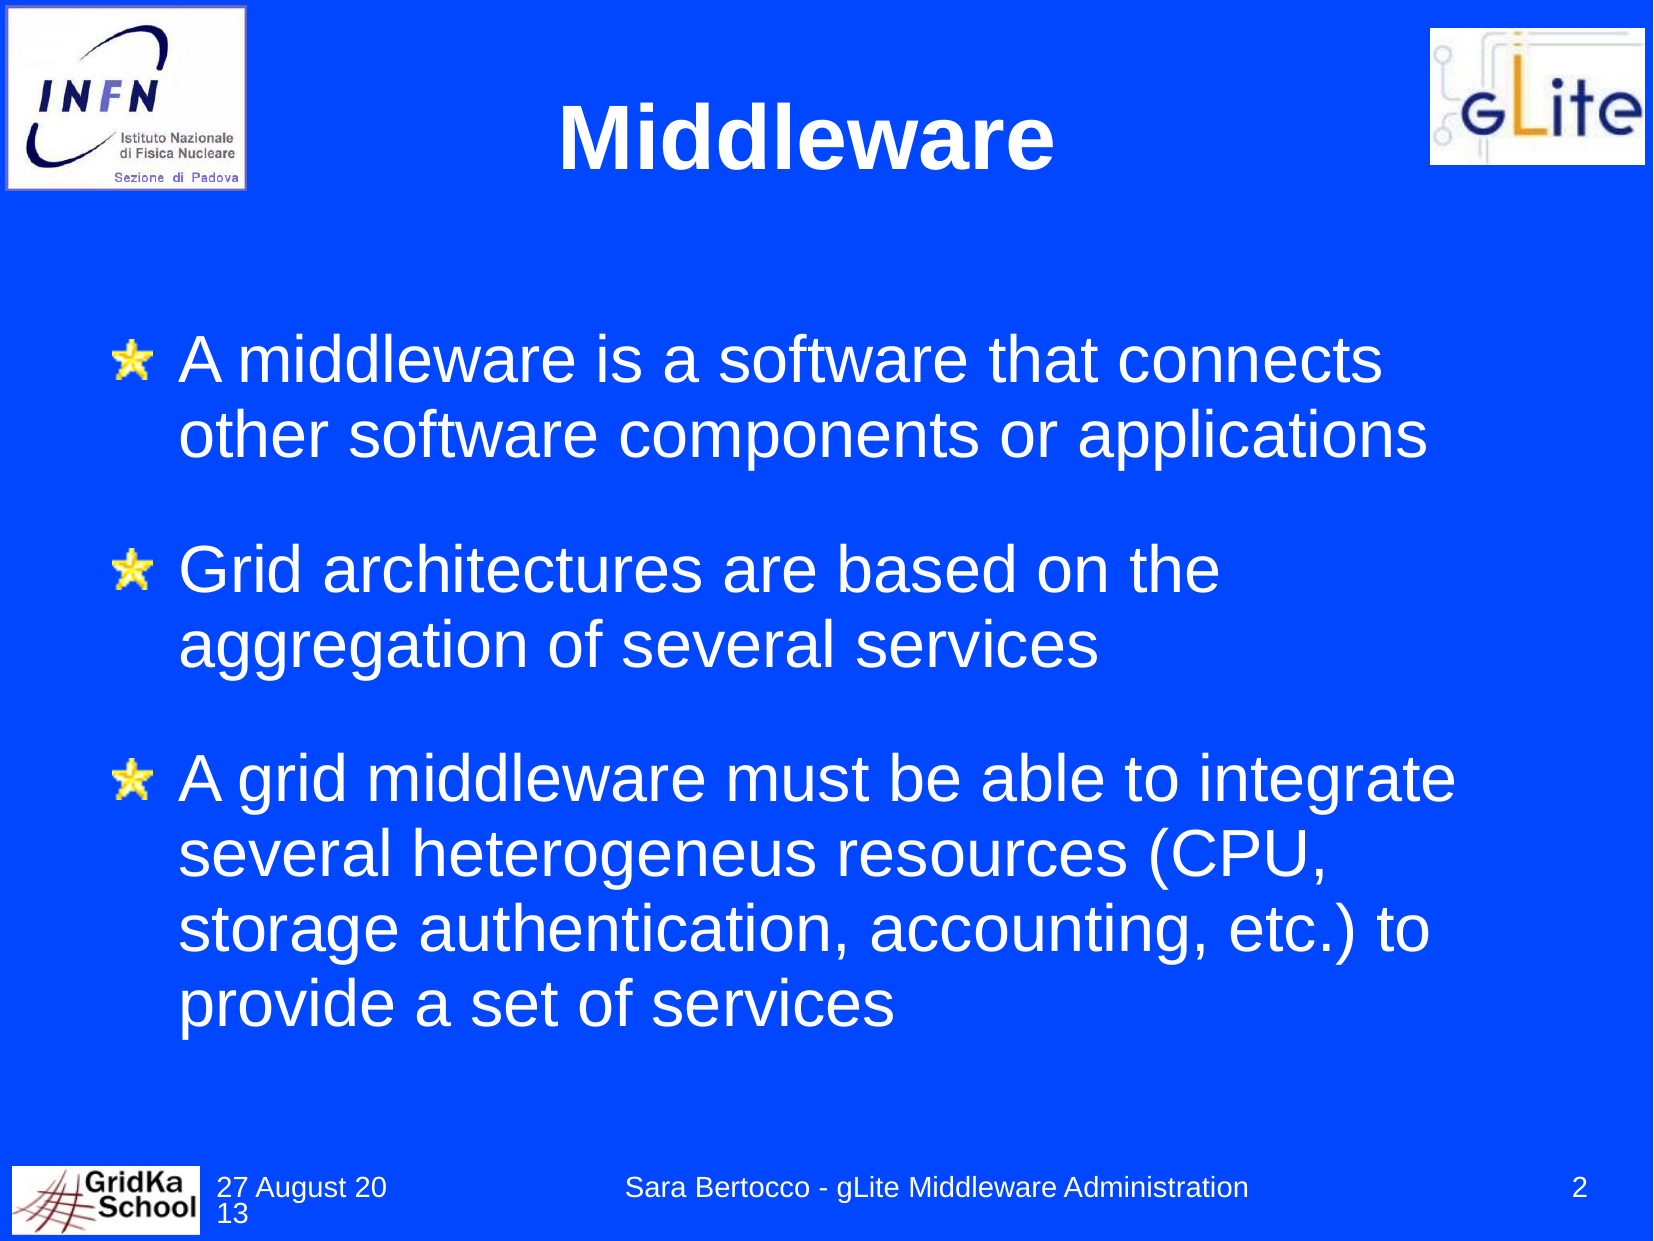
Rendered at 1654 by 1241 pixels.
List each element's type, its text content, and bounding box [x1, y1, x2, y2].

text_box A middleware is a software that connects other software components or applications Grid architectures are based on the aggregation of several services A grid middleware must be able to integrate several heterogeneus resources (CPU, storage authentication, accounting, etc.) to provide a set of services [91, 315, 1570, 1048]
picture [5, 5, 247, 191]
picture [1430, 28, 1645, 165]
title Middleware [21, 25, 1645, 251]
picture [12, 1166, 200, 1235]
